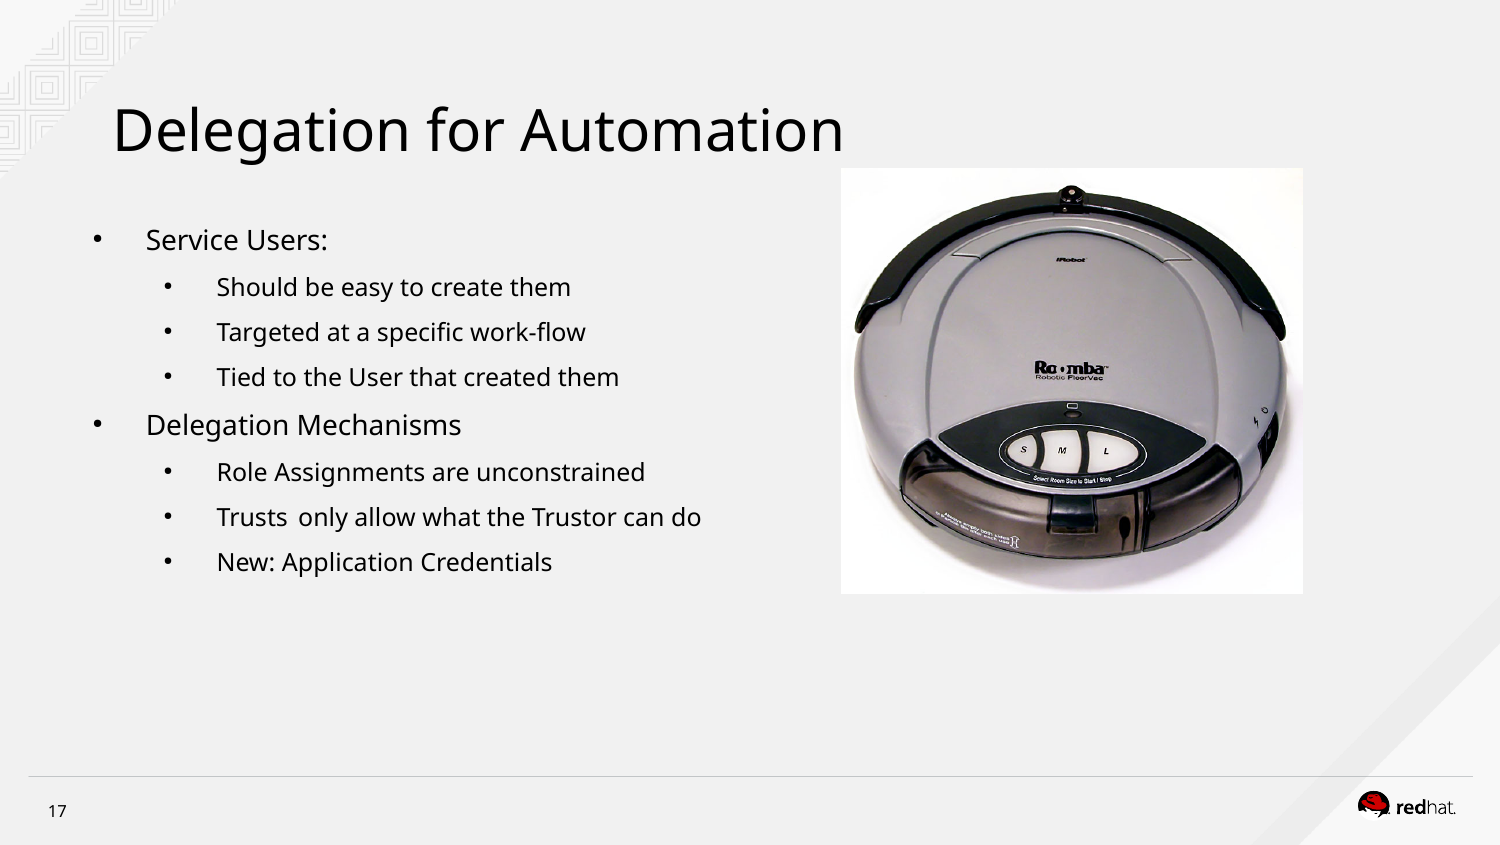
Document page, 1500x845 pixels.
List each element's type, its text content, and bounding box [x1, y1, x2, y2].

list Service Users: Should be easy to create them Targeted at a specific work-flow Tied to the User that created them Delegation Mechanisms Role Assignments are unconstrained Trusts only allow what the Trustor can do New: Application Credentials [75, 220, 1425, 710]
picture [0, 0, 1500, 845]
title Delegation for Automation [112, 0, 1388, 169]
